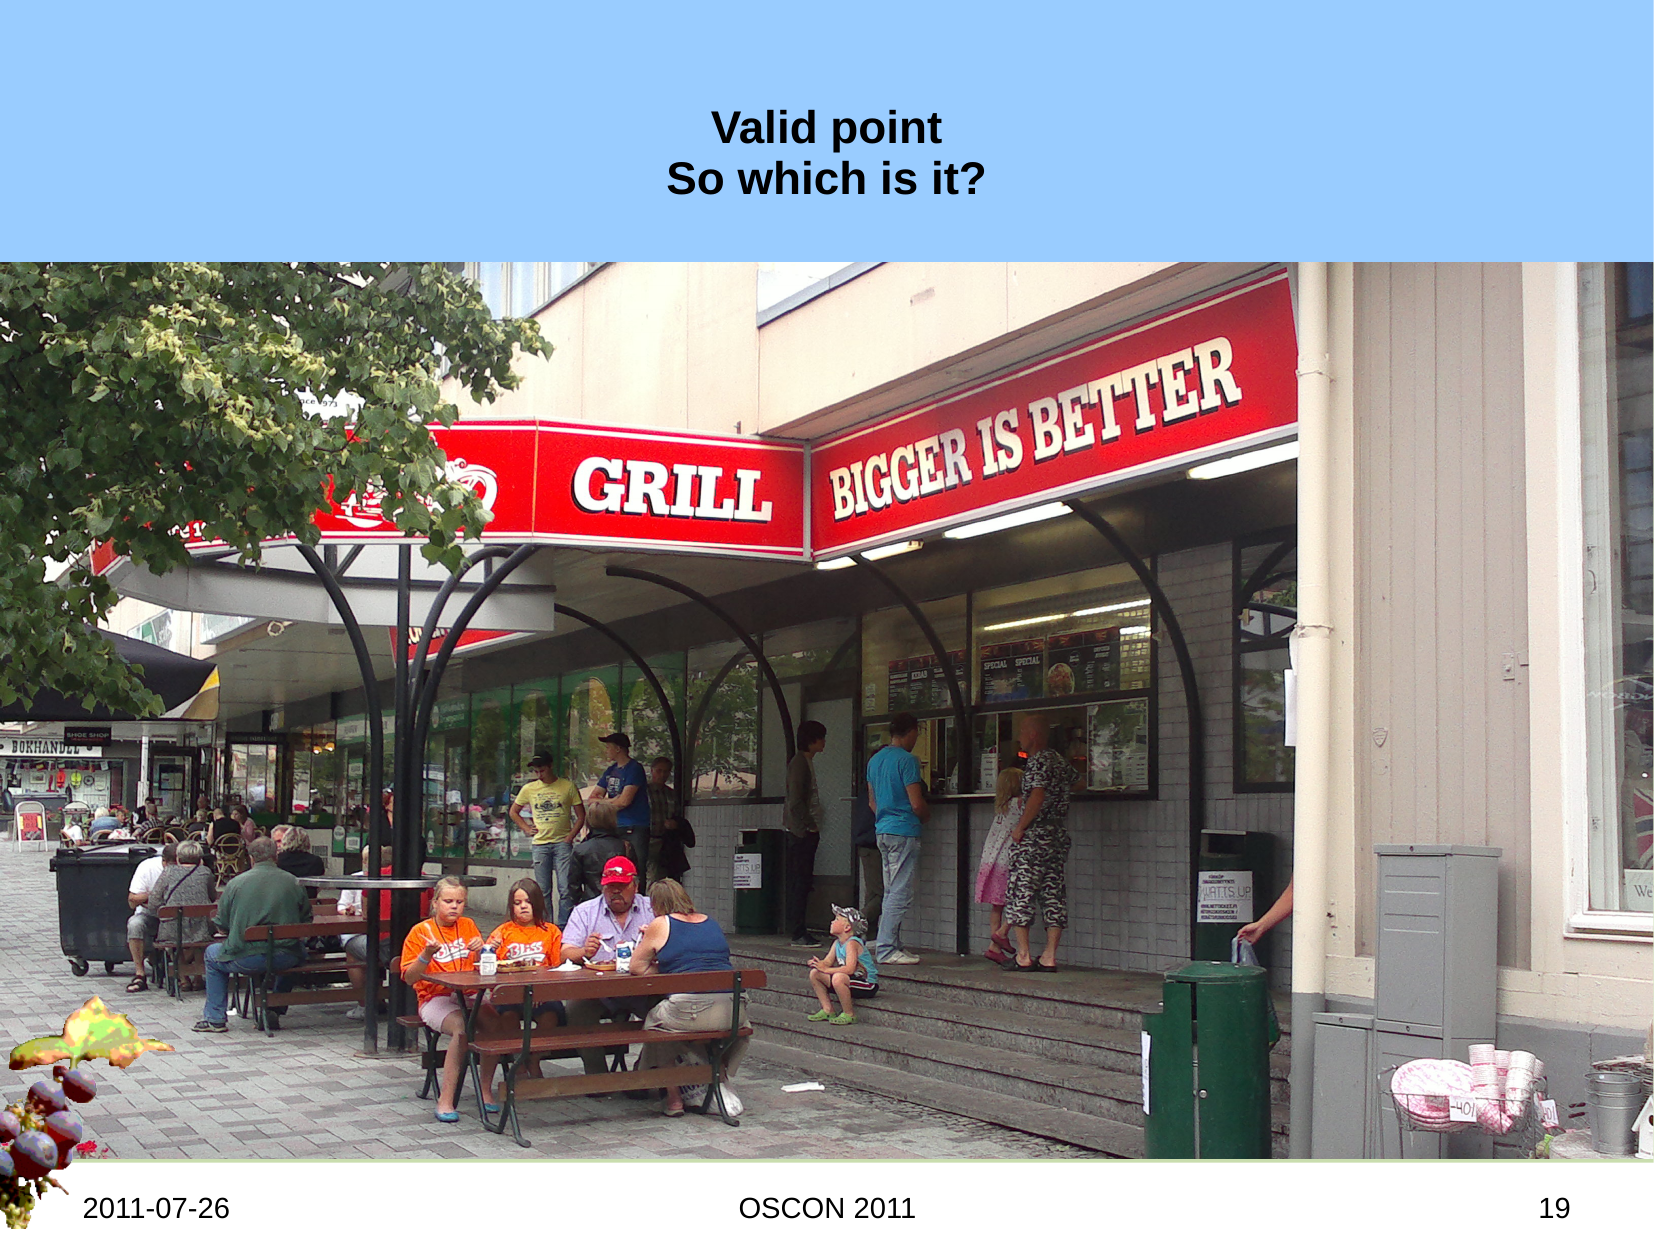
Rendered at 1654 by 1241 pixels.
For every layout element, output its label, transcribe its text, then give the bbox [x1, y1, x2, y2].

title Valid point So which is it? [82, 56, 1571, 250]
picture [0, 262, 1654, 1229]
